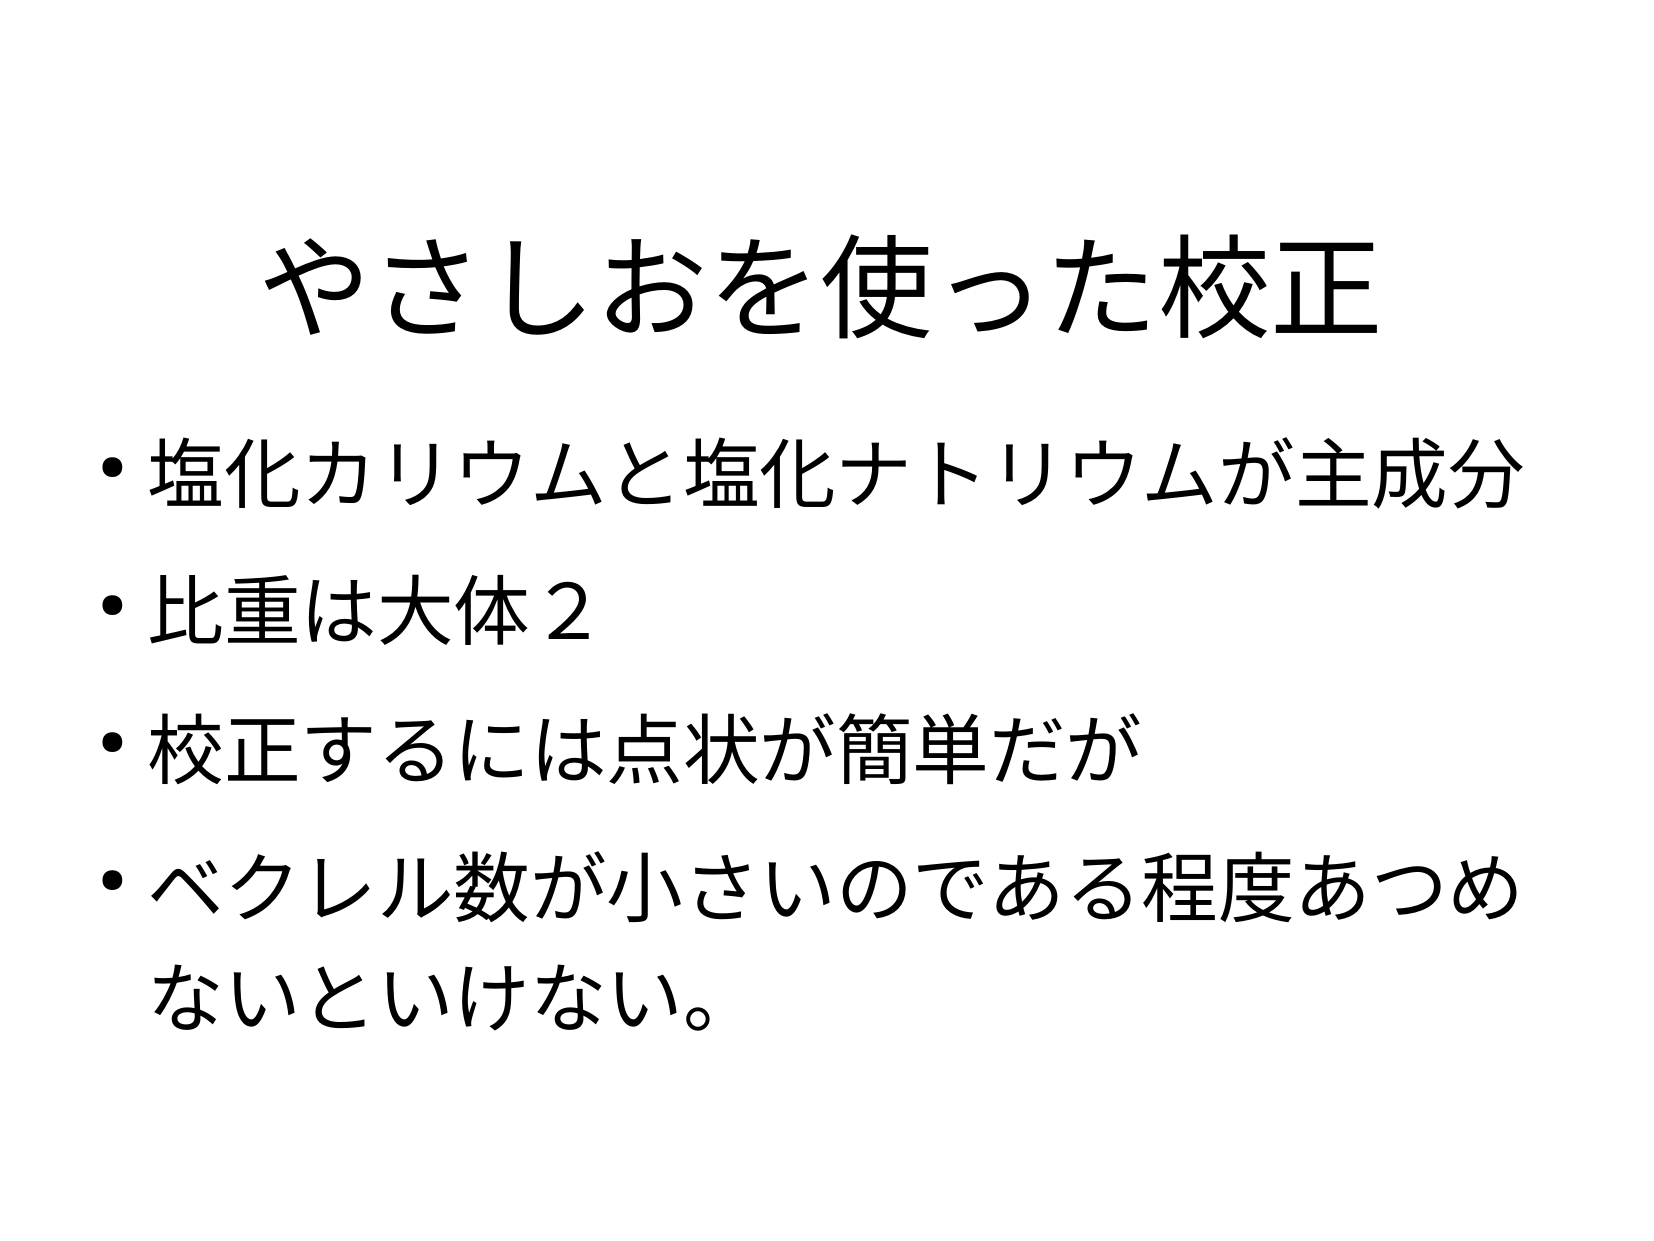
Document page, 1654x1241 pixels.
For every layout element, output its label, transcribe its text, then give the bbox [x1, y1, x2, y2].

title やさしおを使った校正 [76, 176, 1565, 384]
list 塩化カリウムと塩化ナトリウムが主成分 比重は大体２ 校正するには点状が簡単だが ベクレル数が小さいのである程度あつめないといけない。 [82, 413, 1571, 1109]
